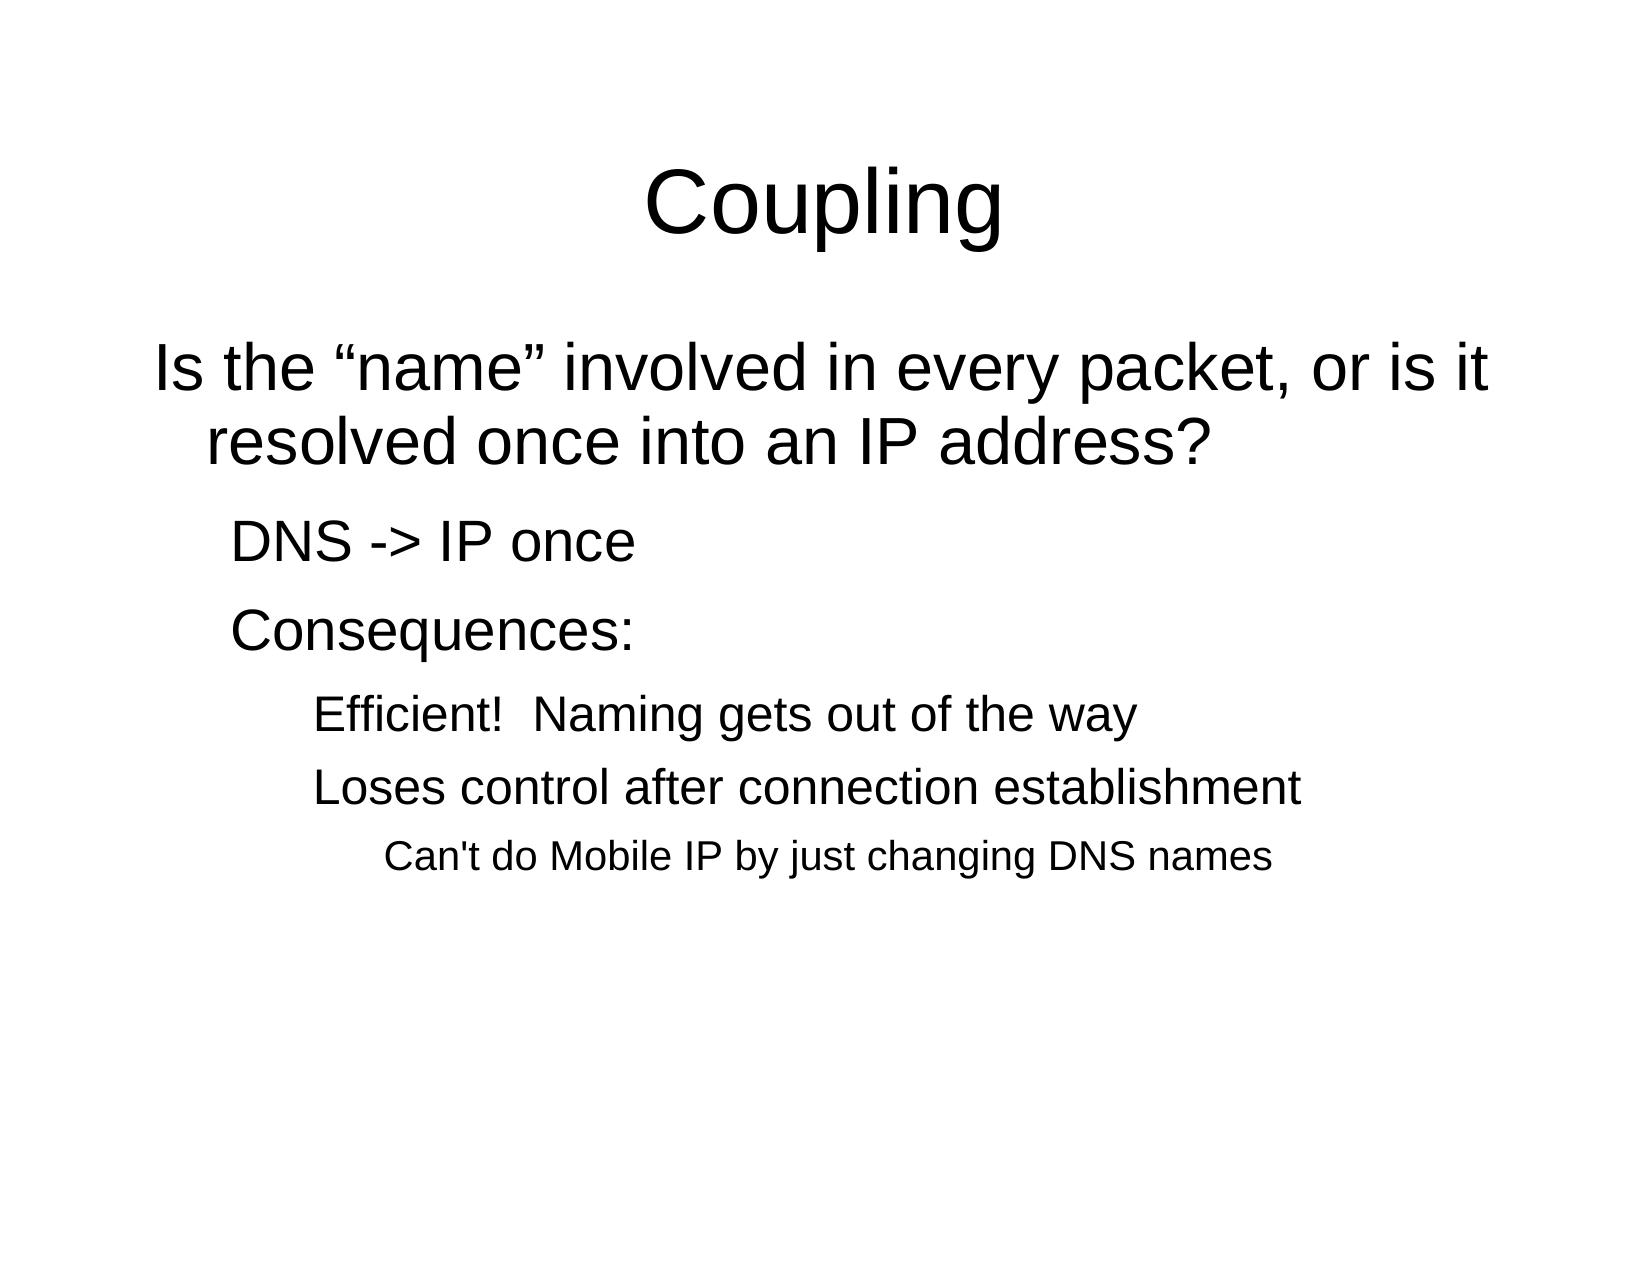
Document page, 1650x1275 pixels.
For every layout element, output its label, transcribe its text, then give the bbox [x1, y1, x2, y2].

title Coupling [135, 112, 1515, 291]
list Is the “name” involved in every packet, or is it resolved once into an IP address? DNS -> IP once Consequences: Efficient! Naming gets out of the way Loses control after connection establishment Can't do Mobile IP by just changing DNS names [135, 329, 1515, 1079]
